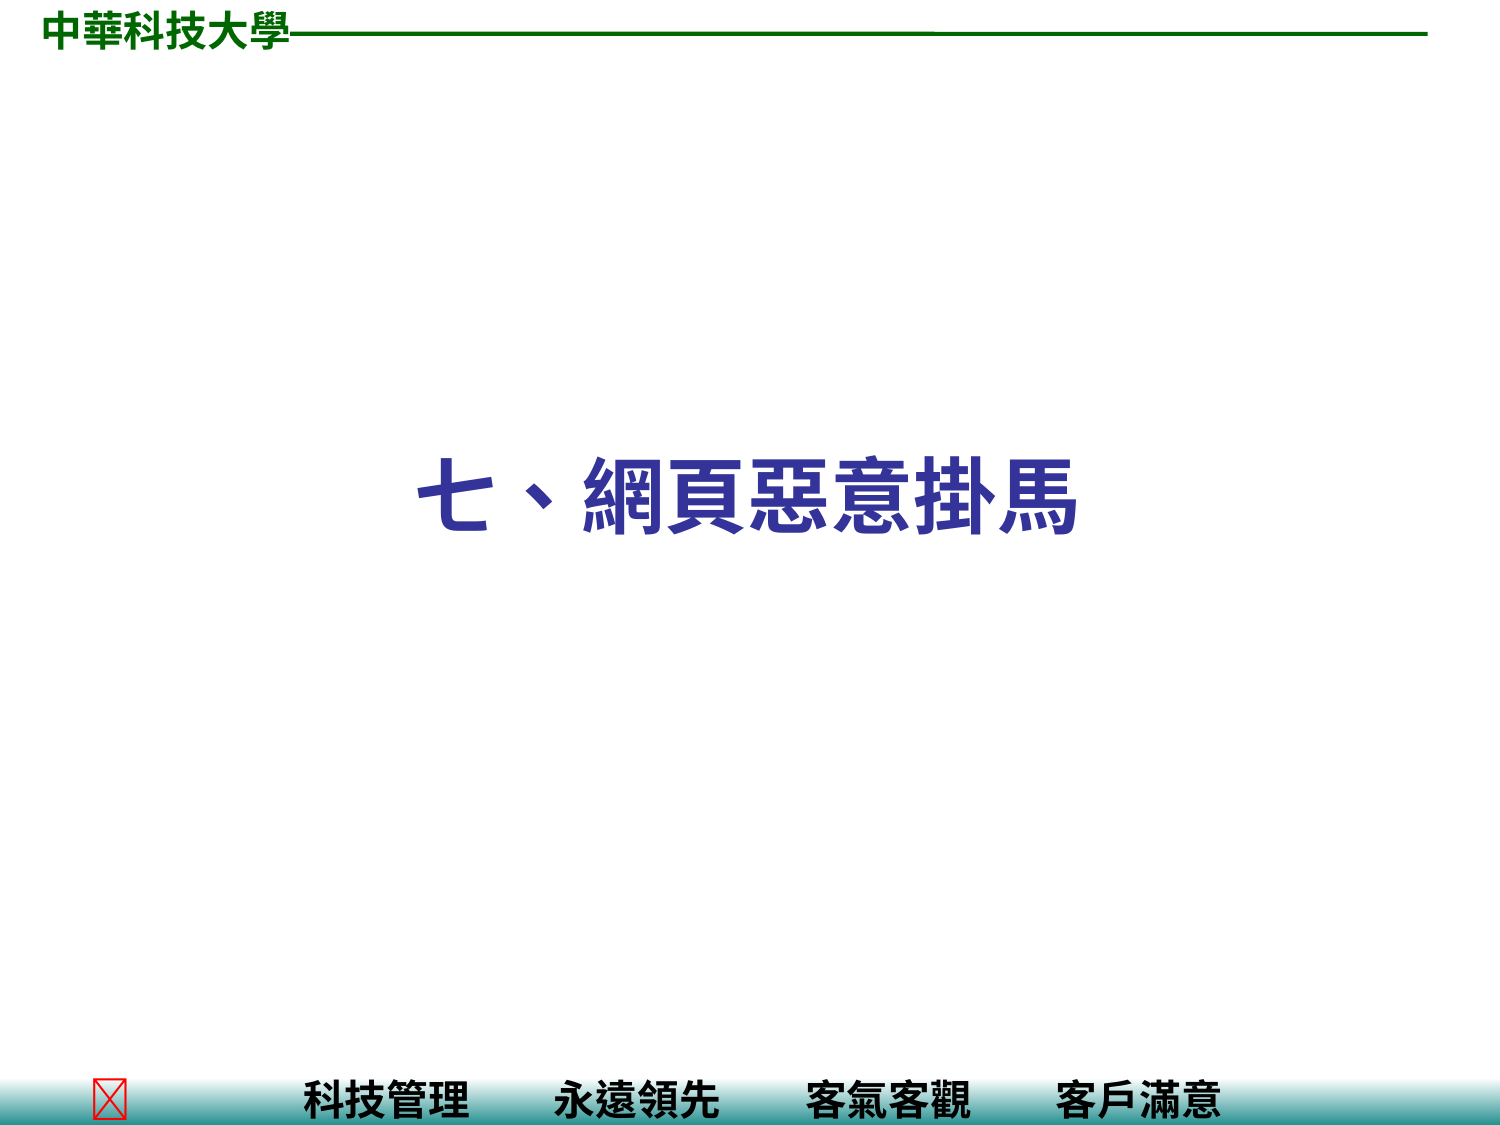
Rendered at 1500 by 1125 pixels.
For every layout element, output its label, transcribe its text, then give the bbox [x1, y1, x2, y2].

text_box 七、網頁惡意掛馬 [125, 400, 1370, 587]
